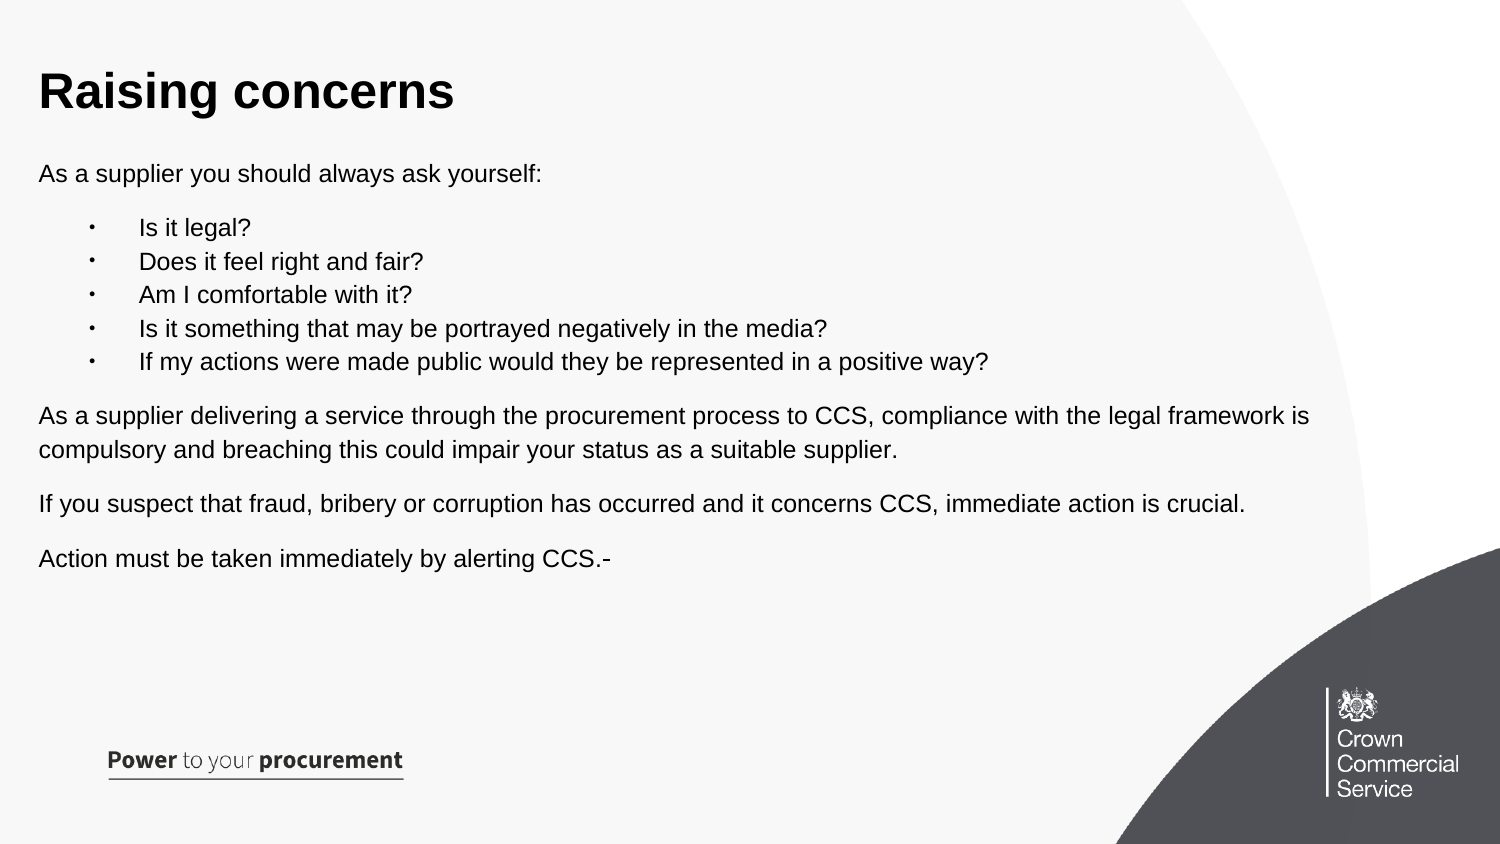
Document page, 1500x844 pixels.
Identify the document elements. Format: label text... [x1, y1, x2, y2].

text_box As a supplier you should always ask yourself: Is it legal? Does it feel right and fair? Am I comfortable with it? Is it something that may be portrayed negatively in the media? If my actions were made public would they be represented in a positive way? As a supplier delivering a service through the procurement process to CCS, compliance with the legal framework is compulsory and breaching this could impair your status as a suitable supplier. If you suspect that fraud, bribery or corruption has occurred and it concerns CCS, immediate action is crucial. Action must be taken immediately by alerting CCS. [38, 123, 1357, 695]
text_box Raising concerns [38, 49, 1480, 154]
